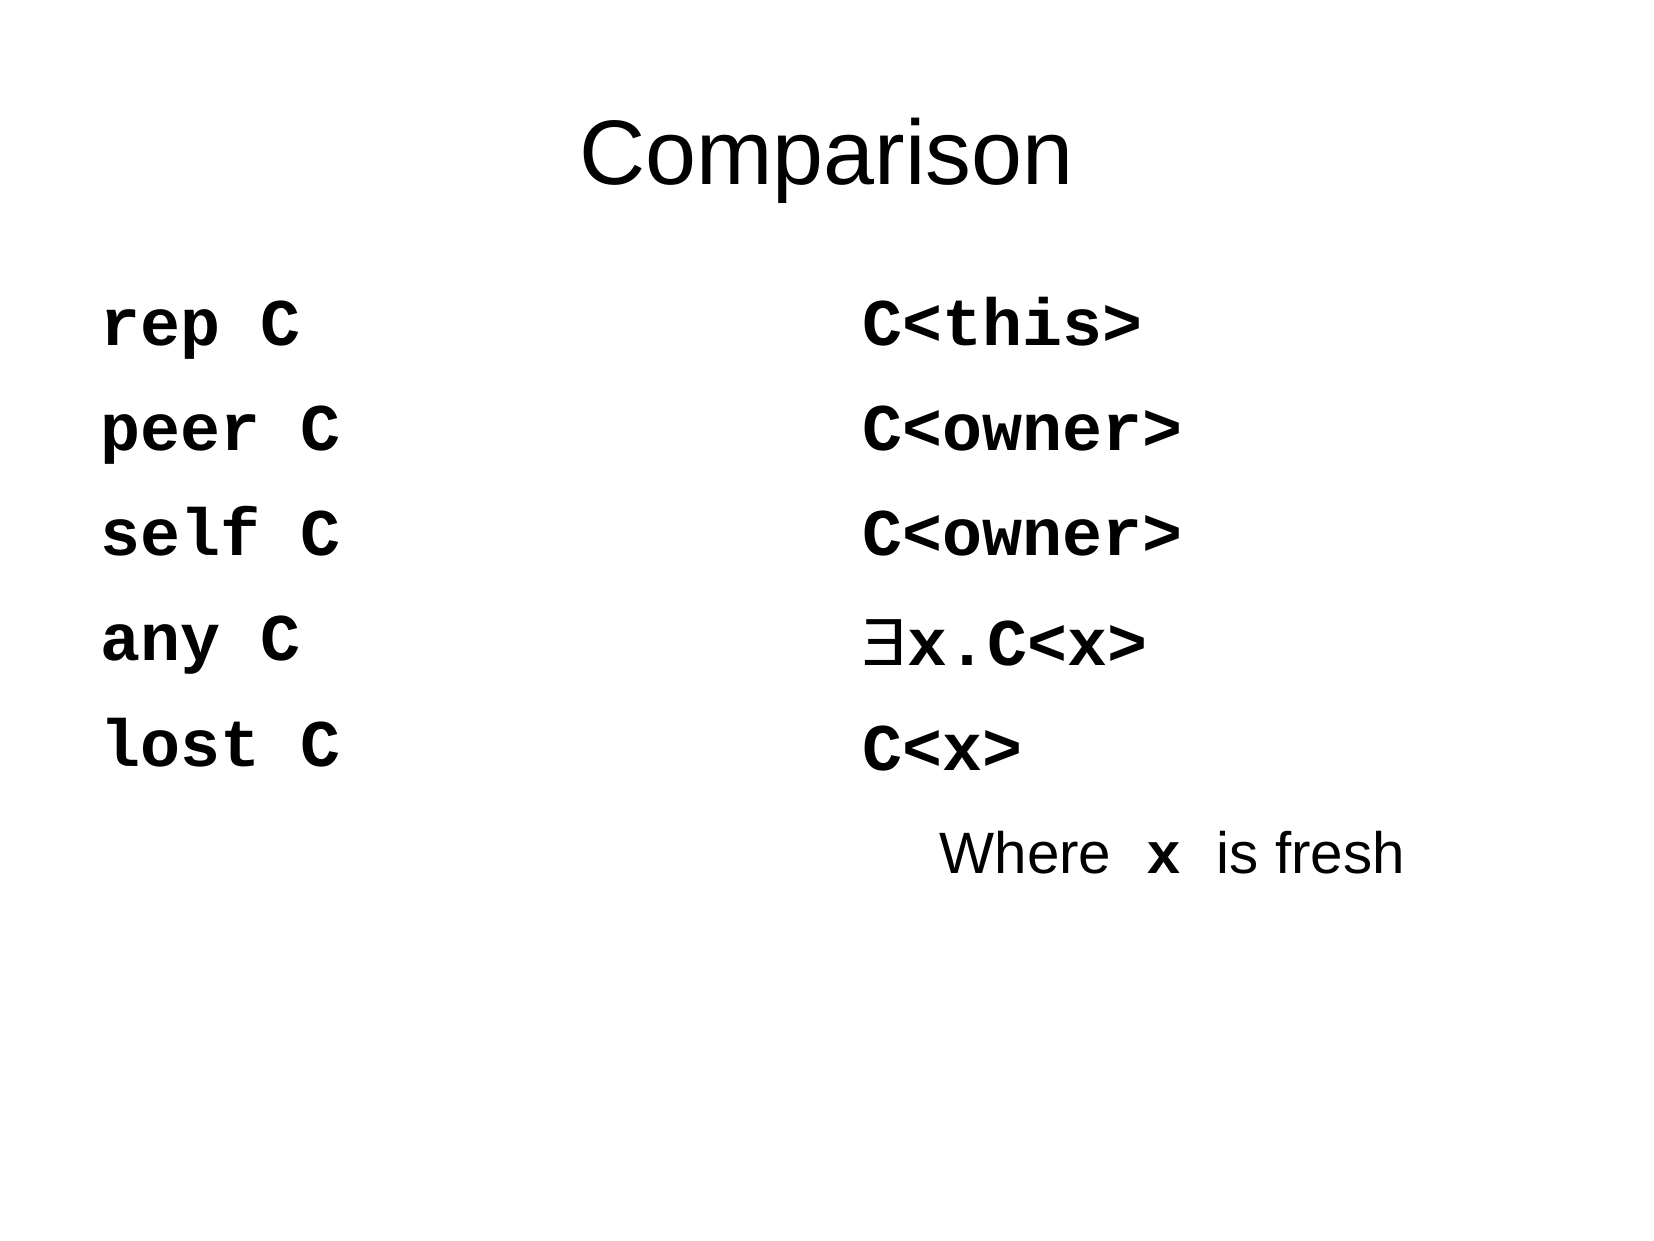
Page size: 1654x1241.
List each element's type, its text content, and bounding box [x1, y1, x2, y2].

list rep C peer C self C any C lost C [82, 290, 809, 1109]
title Comparison [82, 49, 1571, 257]
list C<this> C<owner> C<owner> Ǝx.C<x> C<x> Where x is fresh [845, 290, 1572, 1094]
